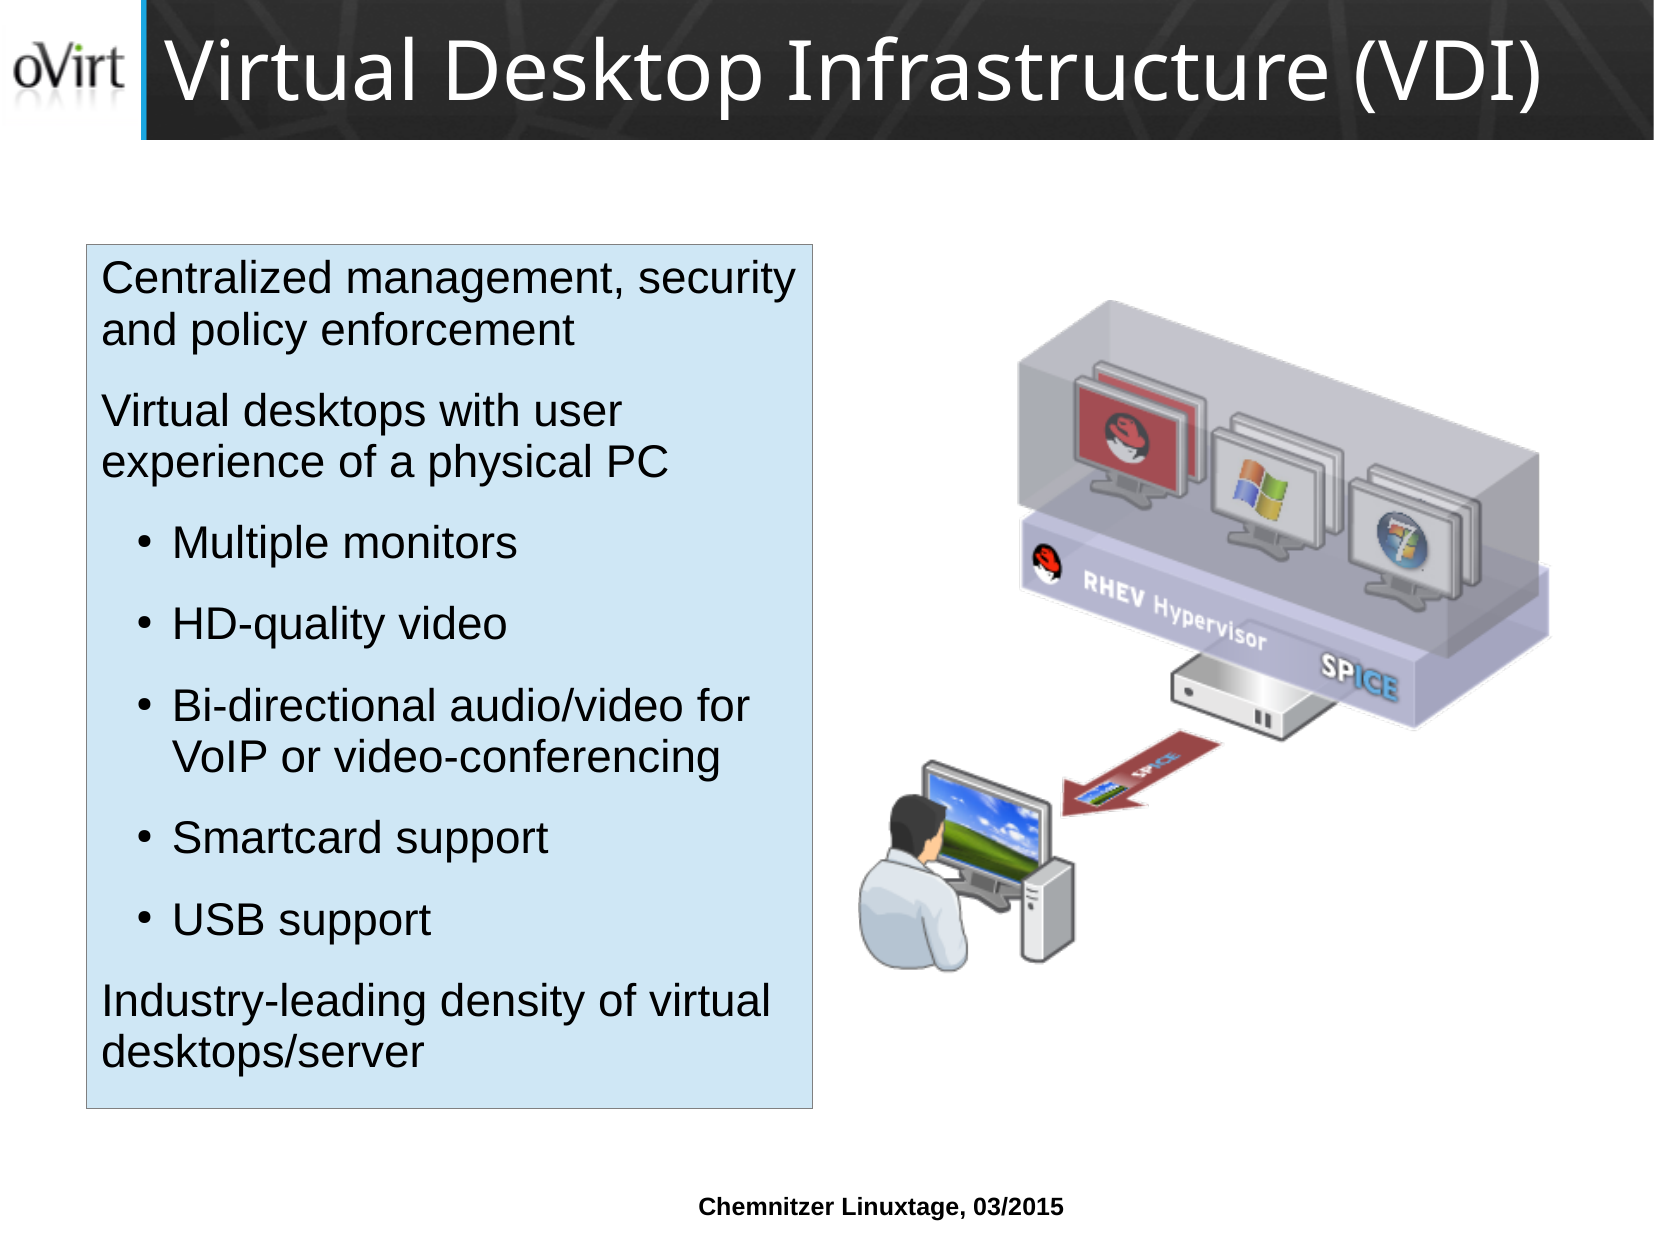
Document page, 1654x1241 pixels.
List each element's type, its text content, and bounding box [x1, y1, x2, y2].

text_box Centralized management, security and policy enforcement Virtual desktops with user experience of a physical PC Multiple monitors HD-quality video Bi-directional audio/video for VoIP or video-conferencing Smartcard support USB support Industry-leading density of virtual desktops/server [86, 244, 813, 1109]
title Virtual Desktop Infrastructure (VDI) [164, 18, 1653, 119]
picture [858, 300, 1553, 976]
picture [0, 0, 1654, 140]
